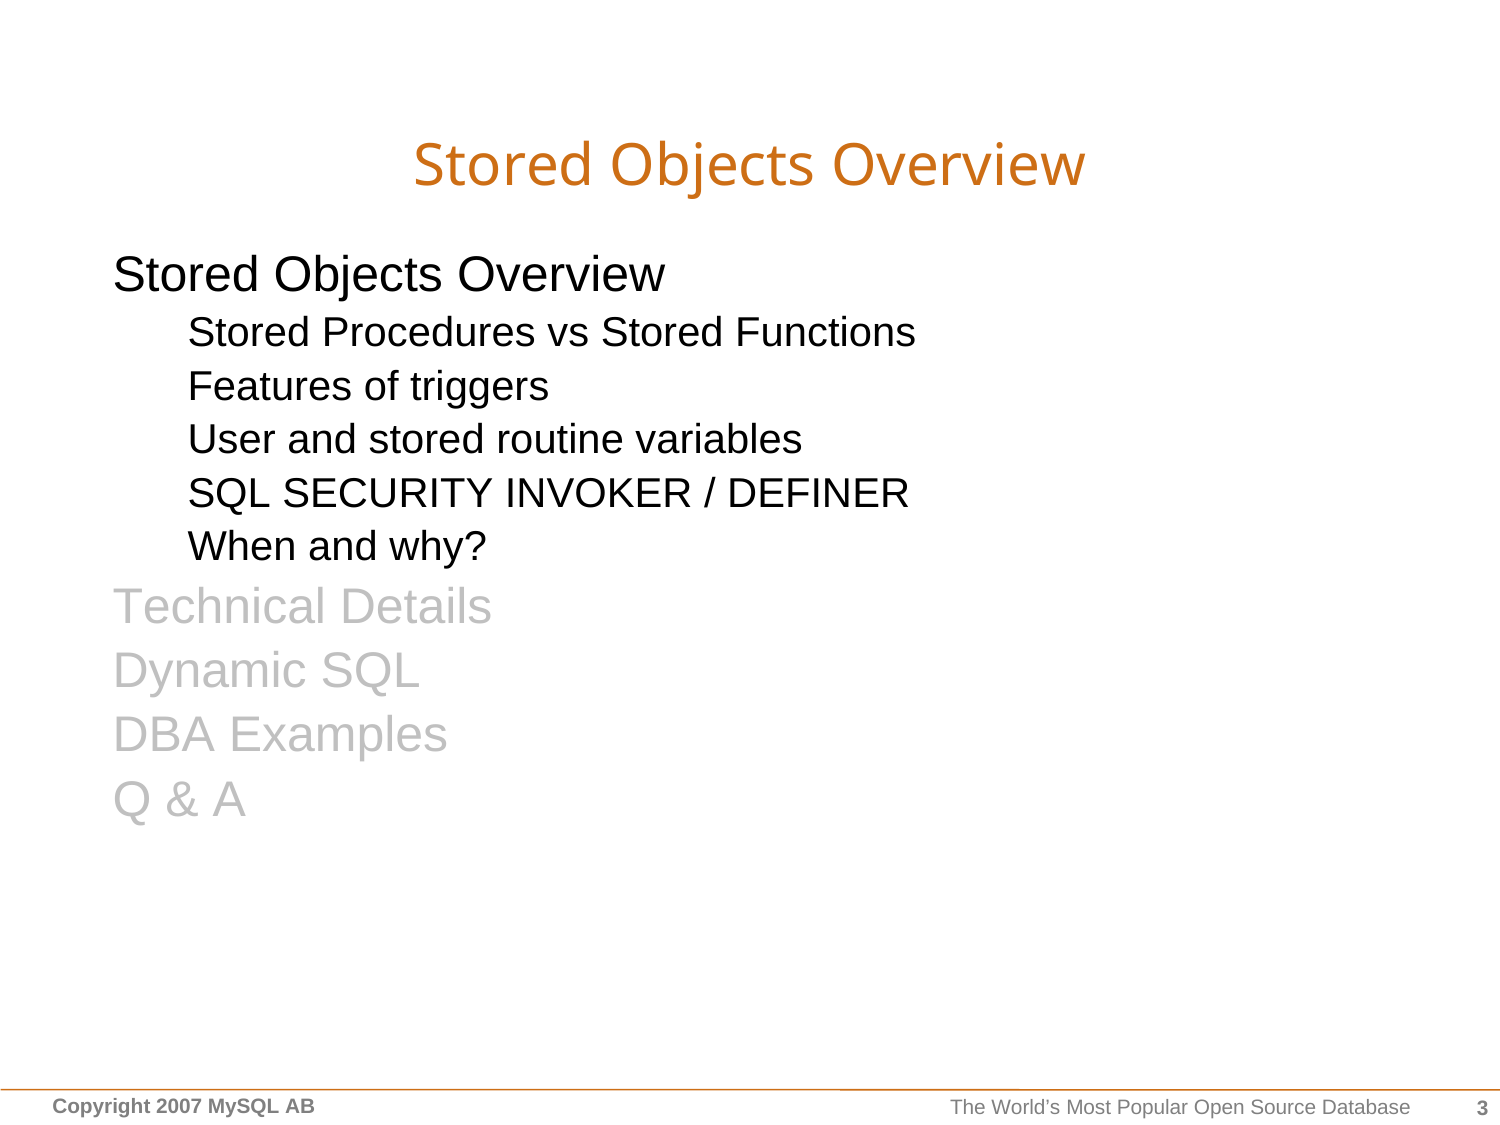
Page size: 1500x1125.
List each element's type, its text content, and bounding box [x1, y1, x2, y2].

list Stored Objects Overview Stored Procedures vs Stored Functions Features of triggers User and stored routine variables SQL SECURITY INVOKER / DEFINER When and why? Technical Details Dynamic SQL DBA Examples Q & A [112, 249, 1388, 1098]
title Stored Objects Overview [0, 115, 1500, 198]
